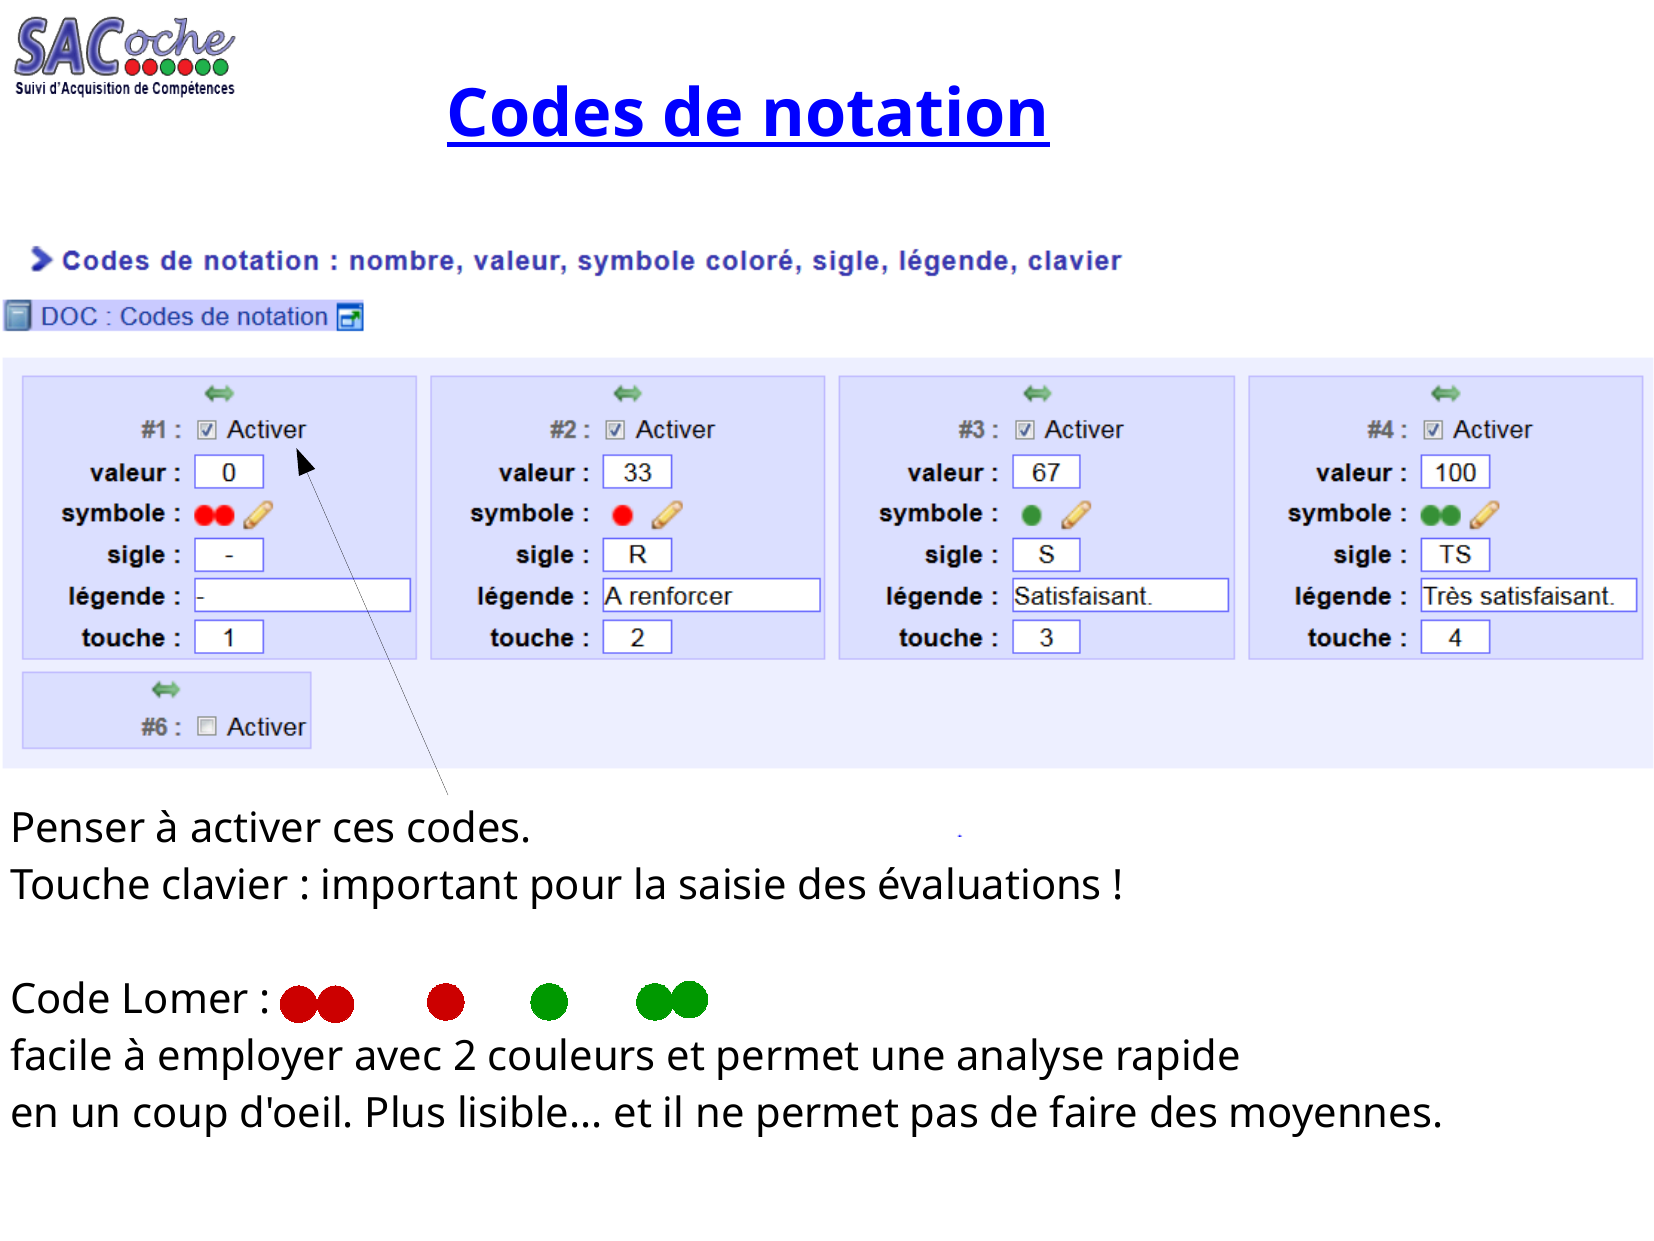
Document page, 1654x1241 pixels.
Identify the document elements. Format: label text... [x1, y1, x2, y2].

text_box [530, 983, 568, 1021]
picture [10, 13, 239, 99]
text_box Penser à activer ces codes. Touche clavier : important pour la saisie des évaluations ! Code Lomer : facile à employer avec 2 couleurs et permet une analyse rapide en un coup d'oeil. Plus lisible... et il ne permet pas de faire des moyennes. [0, 790, 1519, 1241]
text_box [427, 983, 465, 1021]
text_box [636, 981, 708, 1021]
title Codes de notation [446, 59, 1203, 163]
text_box [280, 985, 354, 1023]
picture [0, 233, 1654, 837]
